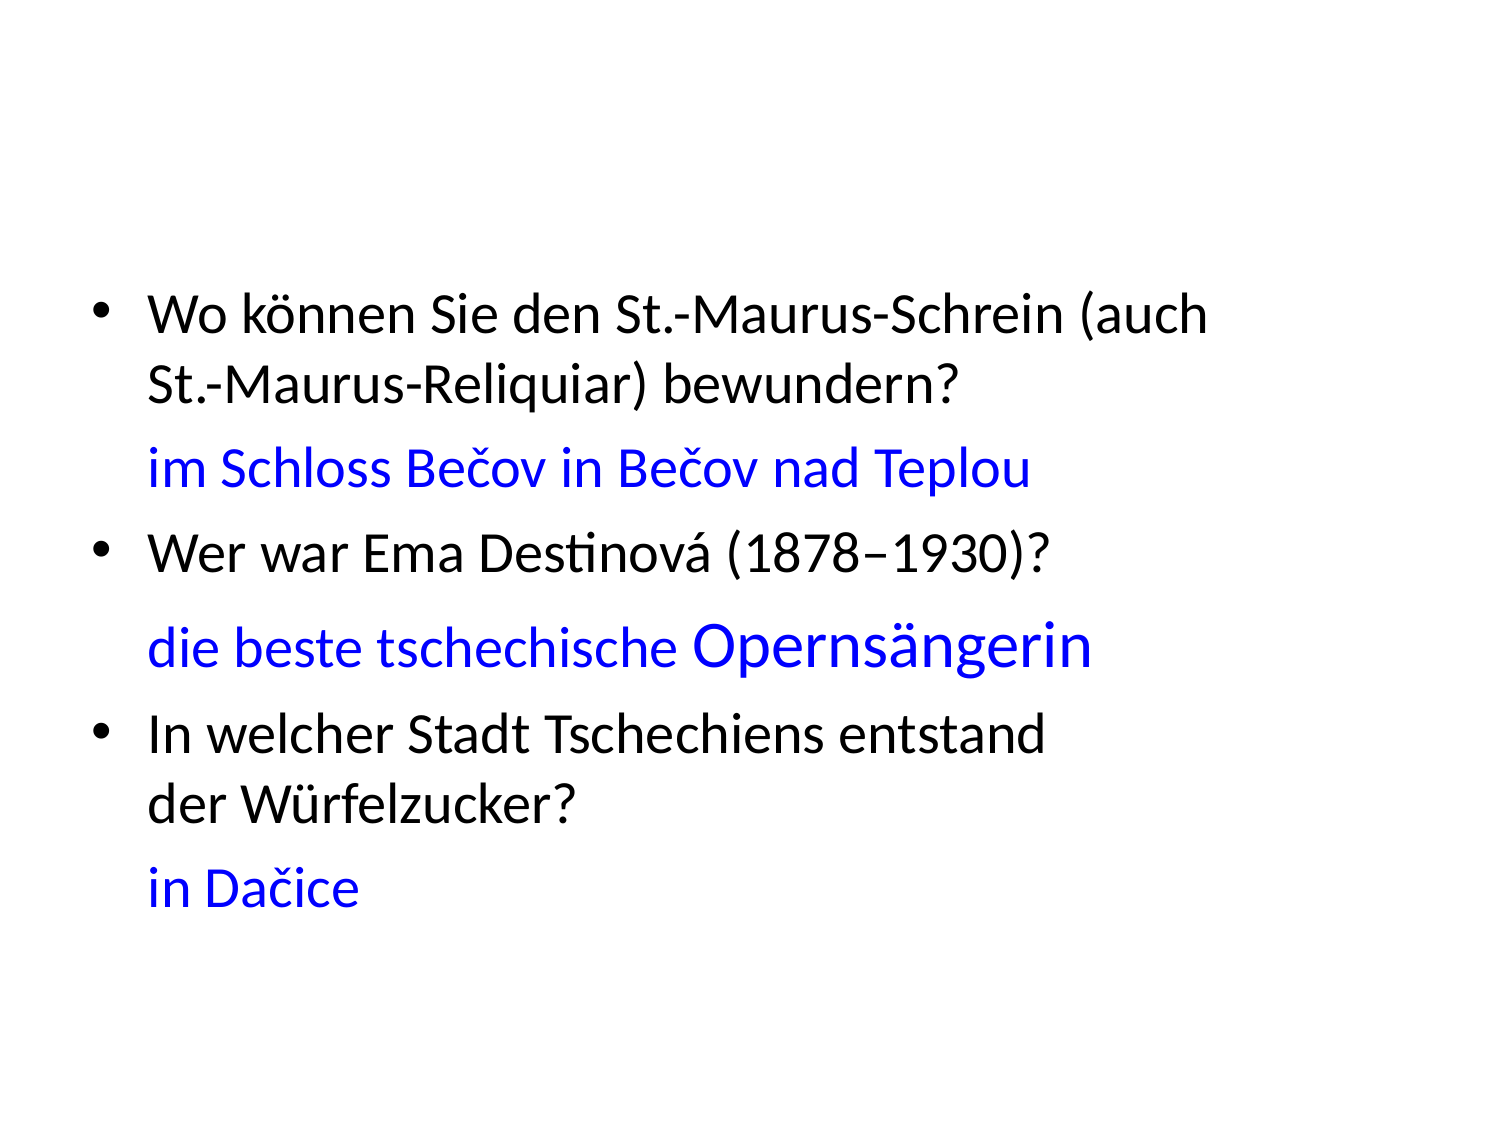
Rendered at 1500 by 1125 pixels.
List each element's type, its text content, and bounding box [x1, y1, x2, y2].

list Wo können Sie den St.-Maurus-Schrein (auch St.-Maurus-Reliquiar) bewundern? im Schloss Bečov in Bečov nad Teplou Wer war Ema Destinová (1878–1930)? die beste tschechische Opernsängerin In welcher Stadt Tschechiens entstand der Würfelzucker? in Dačice [76, 267, 1427, 1010]
